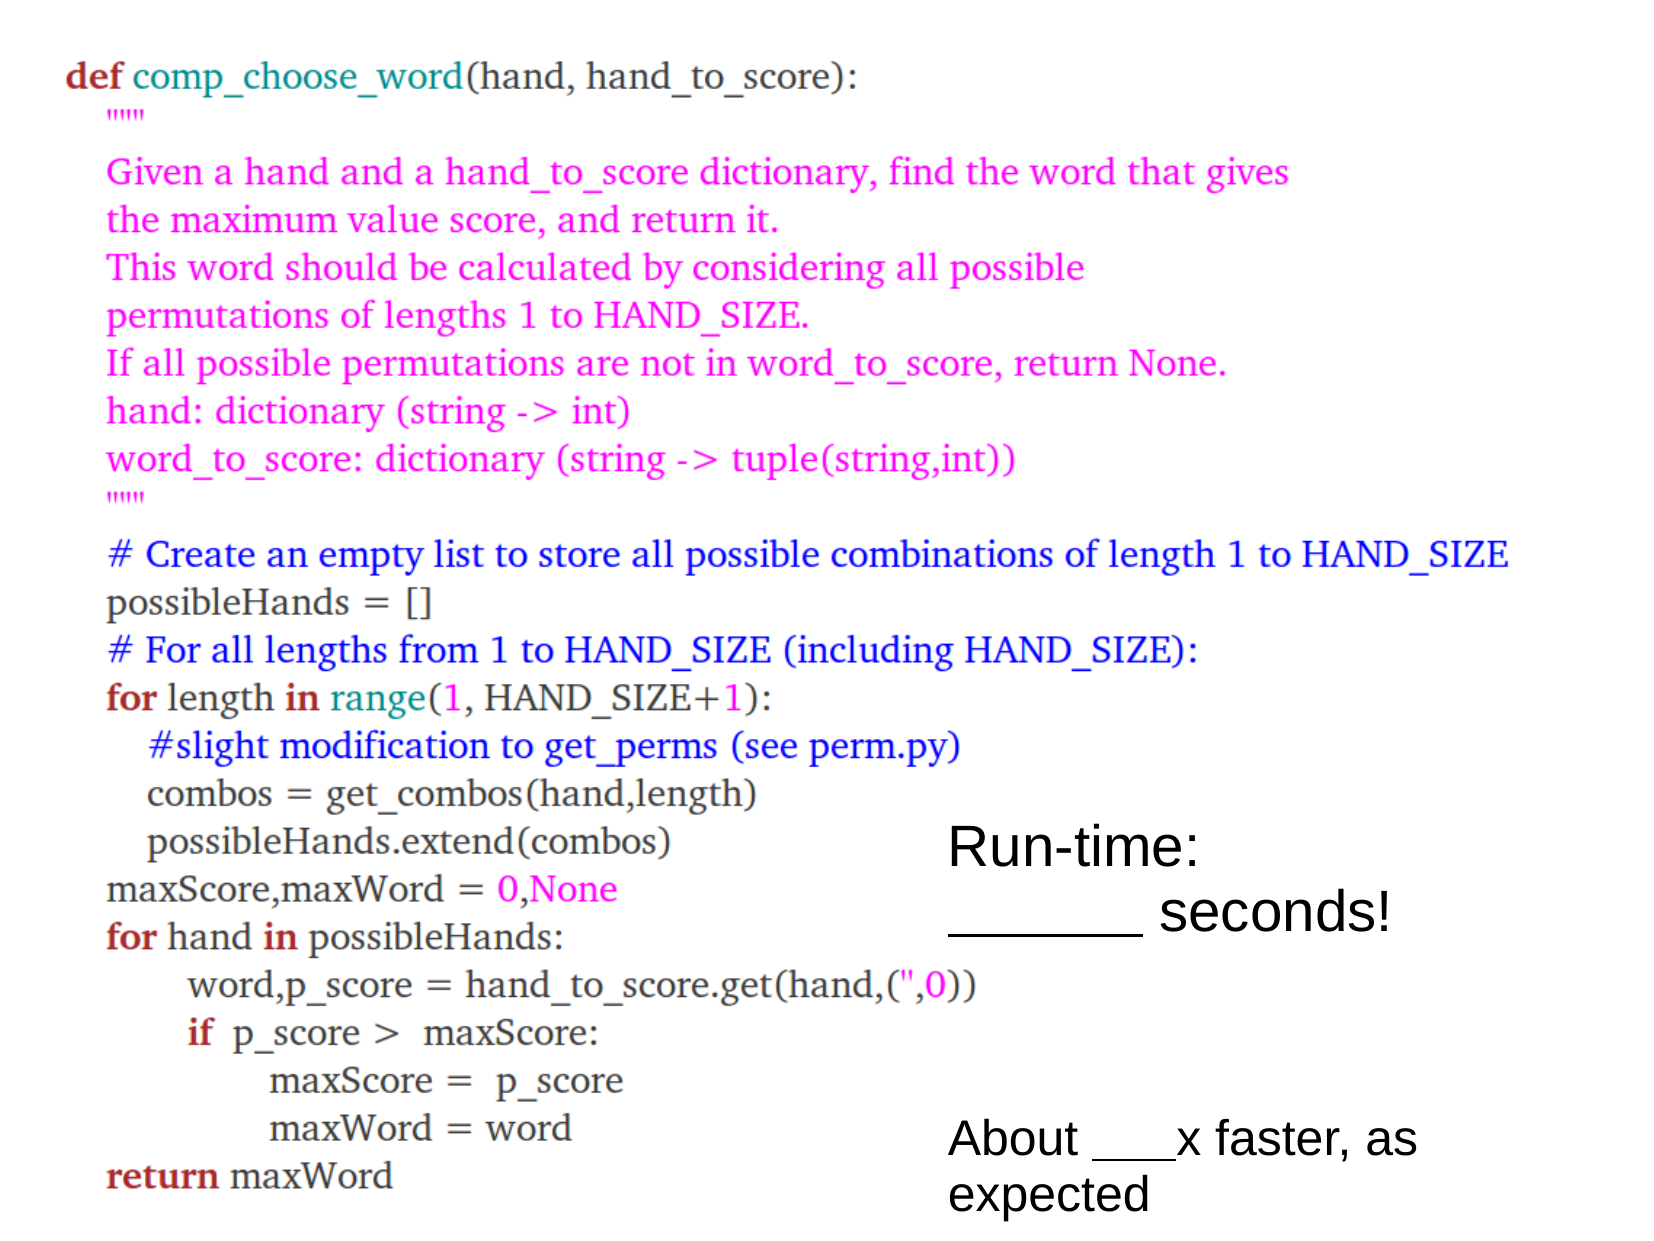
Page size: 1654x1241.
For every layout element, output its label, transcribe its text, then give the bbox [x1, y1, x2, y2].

picture [64, 47, 1514, 1193]
text_box Run-time: seconds! About x faster, as expected [933, 805, 1524, 1230]
